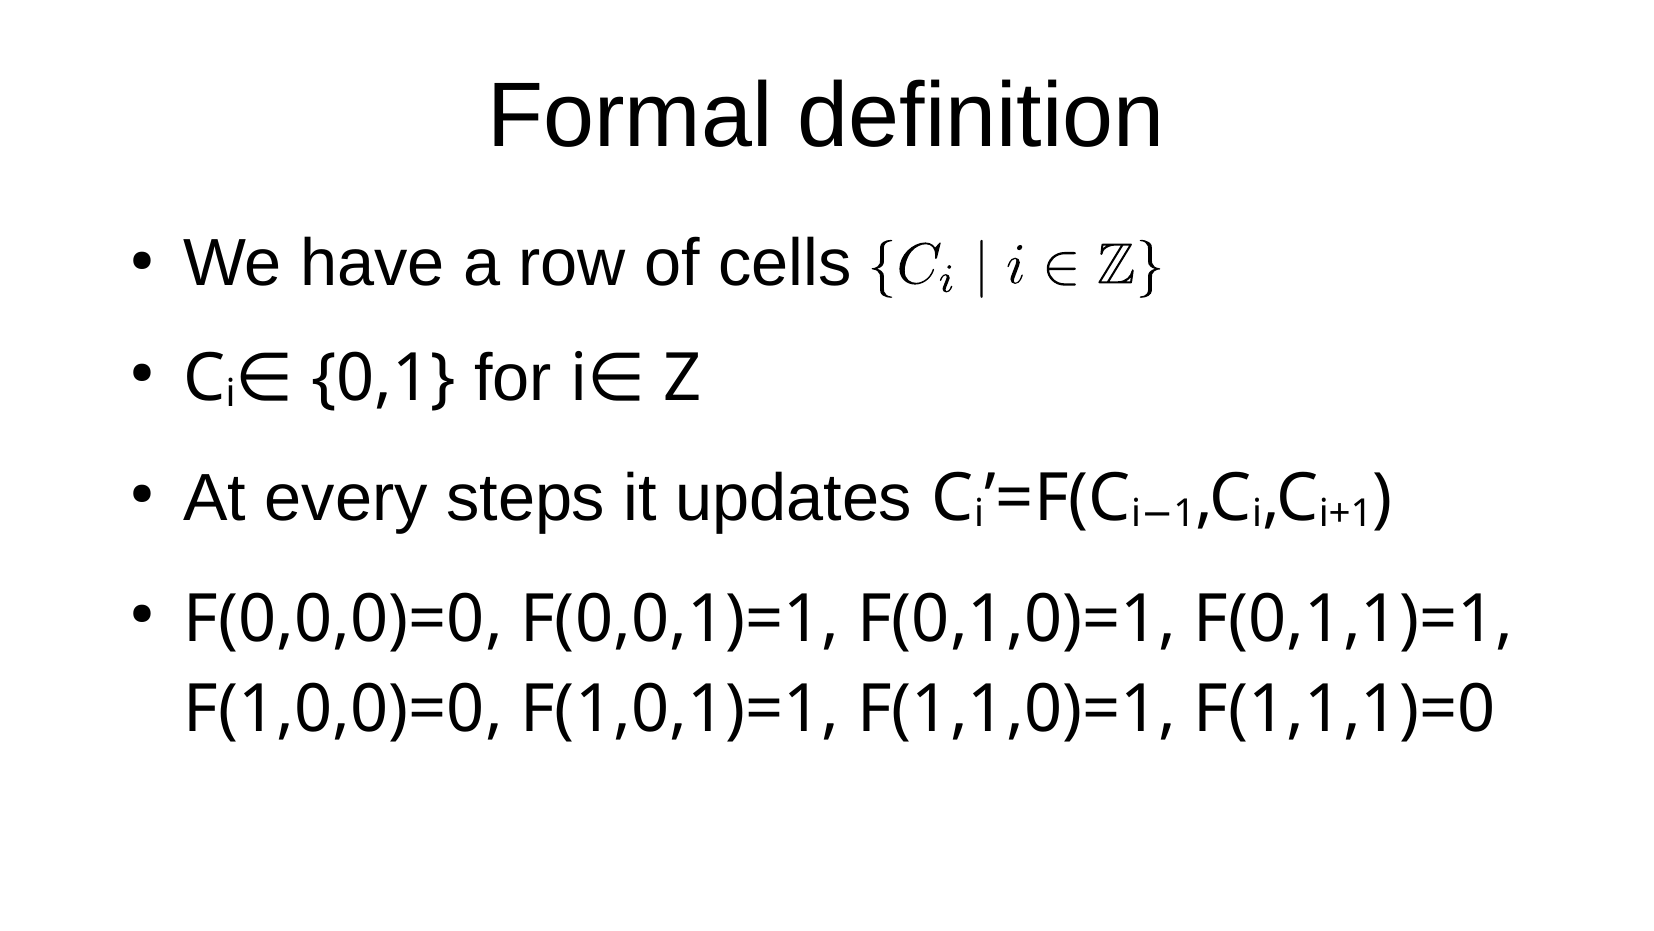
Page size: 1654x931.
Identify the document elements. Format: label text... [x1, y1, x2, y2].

list We have a row of cells Ci∈ {0,1} for i∈ Z At every steps it updates Ci’=F(Ci−1,Ci,Ci+1) F(0,0,0)=0, F(0,0,1)=1, F(0,1,0)=1, F(0,1,1)=1, F(1,0,0)=0, F(1,0,1)=1, F(1,1,0)=1, F(1,1,1)=0 [112, 225, 1601, 765]
title Formal definition [82, 37, 1571, 193]
picture [869, 237, 1163, 301]
